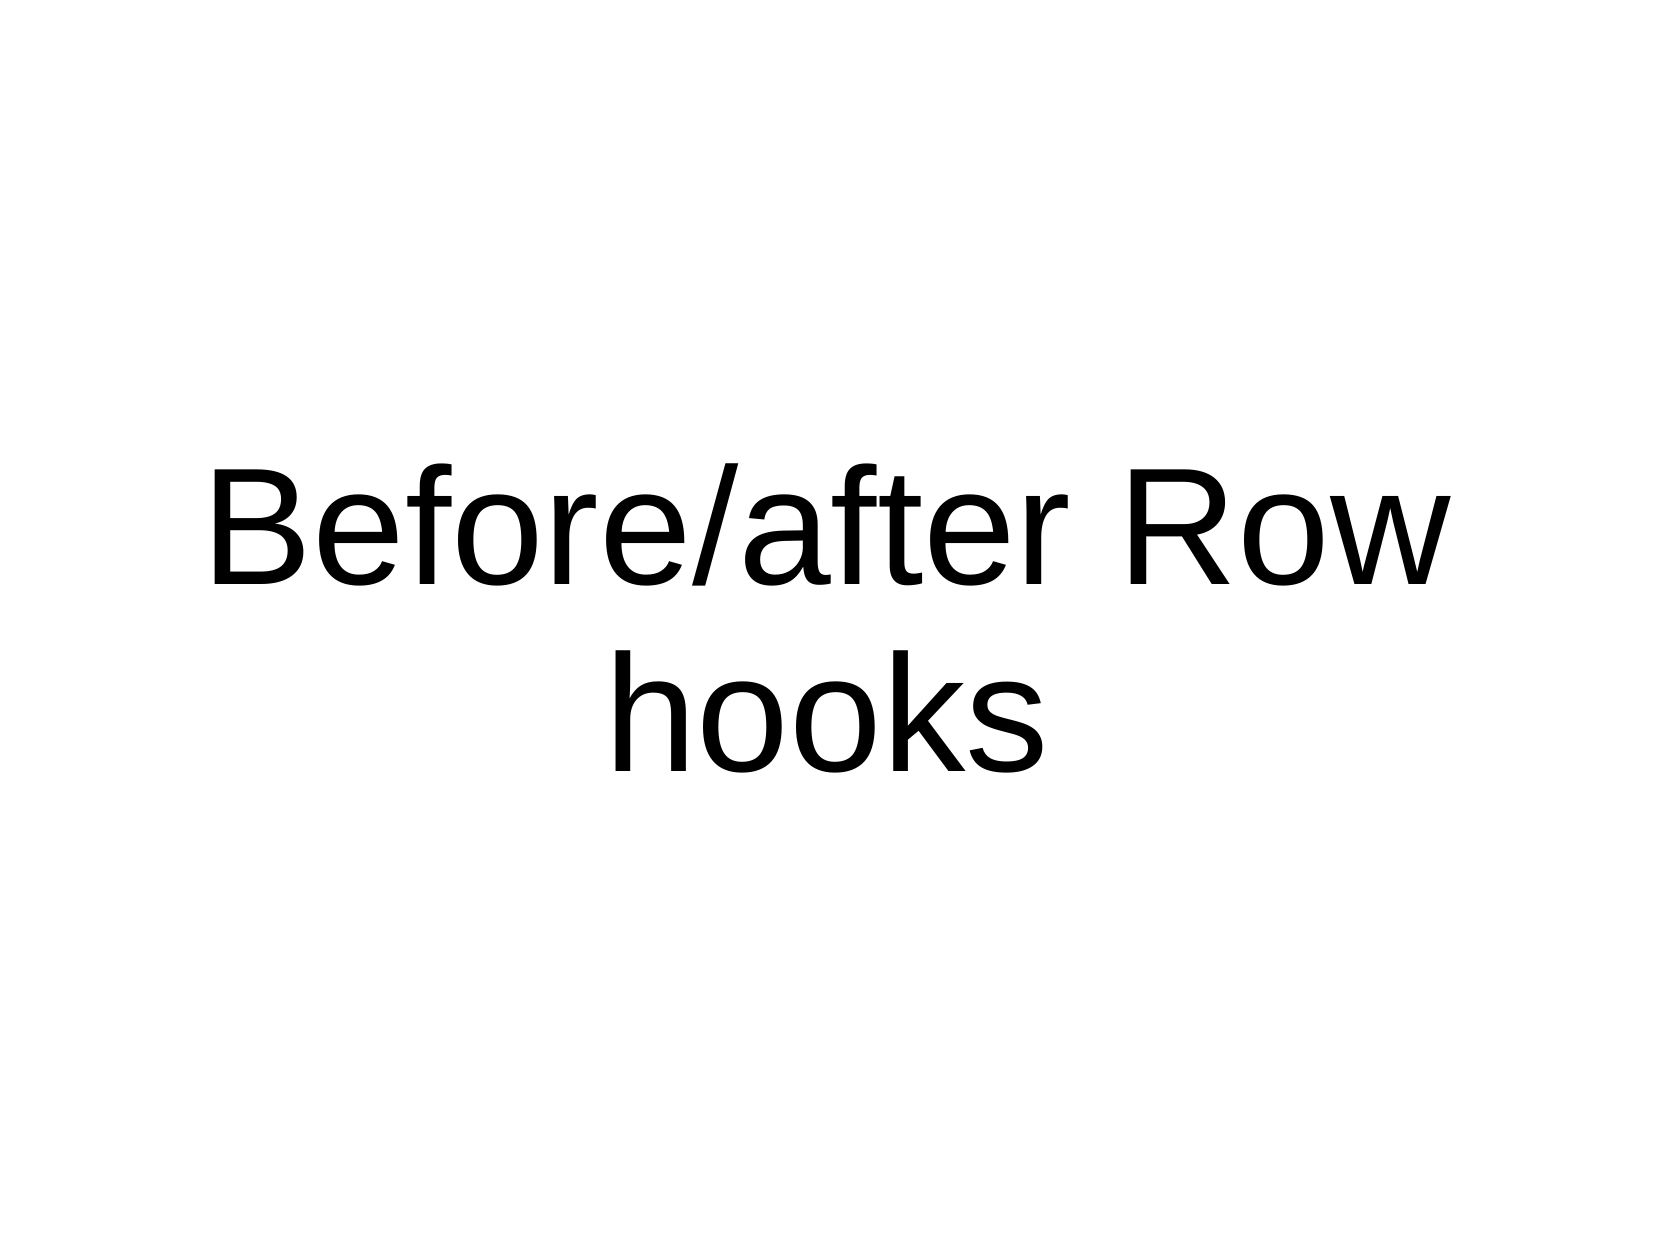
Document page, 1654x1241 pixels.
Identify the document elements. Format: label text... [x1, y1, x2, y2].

title Before/after Row hooks [0, 433, 1654, 807]
